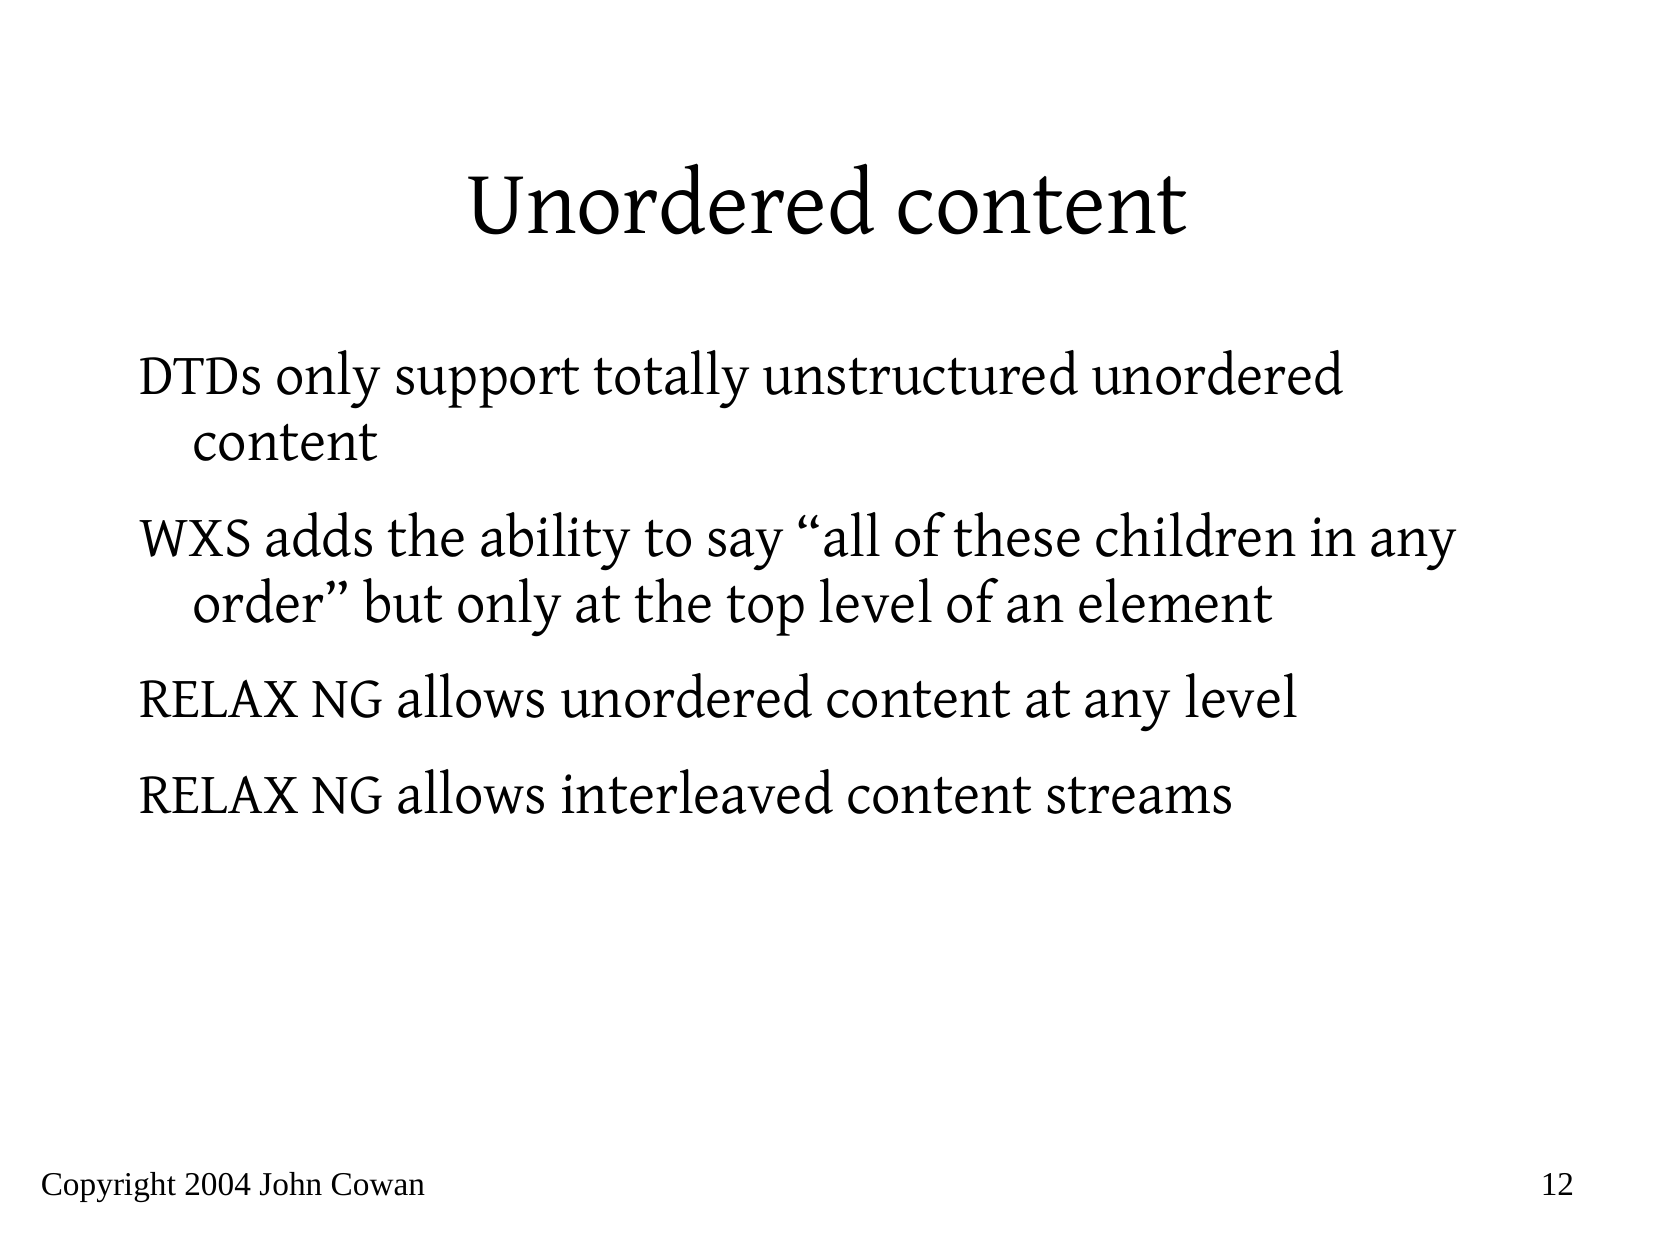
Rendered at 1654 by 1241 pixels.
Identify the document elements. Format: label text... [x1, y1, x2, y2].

title Unordered content [121, 102, 1534, 311]
list DTDs only support totally unstructured unordered content WXS adds the ability to say “all of these children in any order” but only at the top level of an element RELAX NG allows unordered content at any level RELAX NG allows interleaved content streams [121, 344, 1534, 1127]
